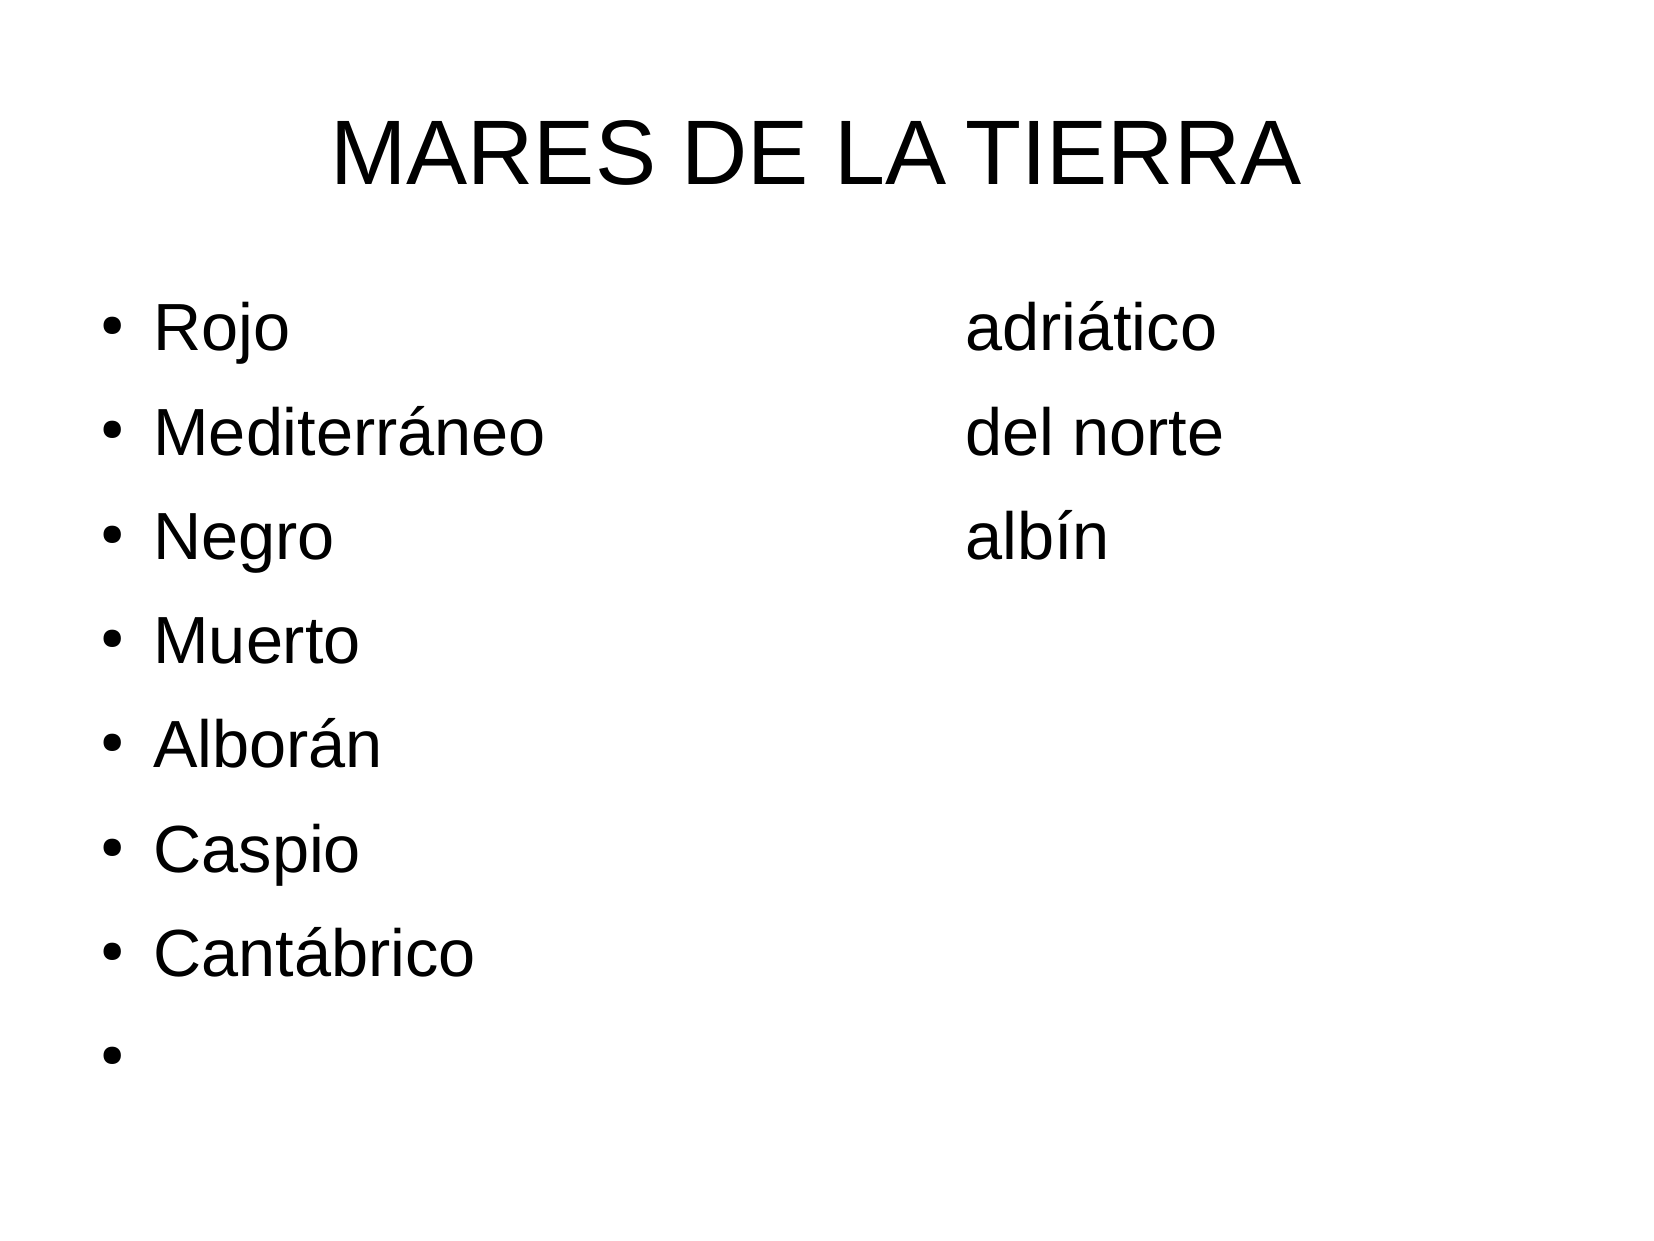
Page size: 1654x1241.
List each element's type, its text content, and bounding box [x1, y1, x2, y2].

list Rojo adriático Mediterráneo del norte Negro albín Muerto Alborán Caspio Cantábrico [82, 290, 1571, 1010]
title MARES DE LA TIERRA [82, 49, 1571, 257]
